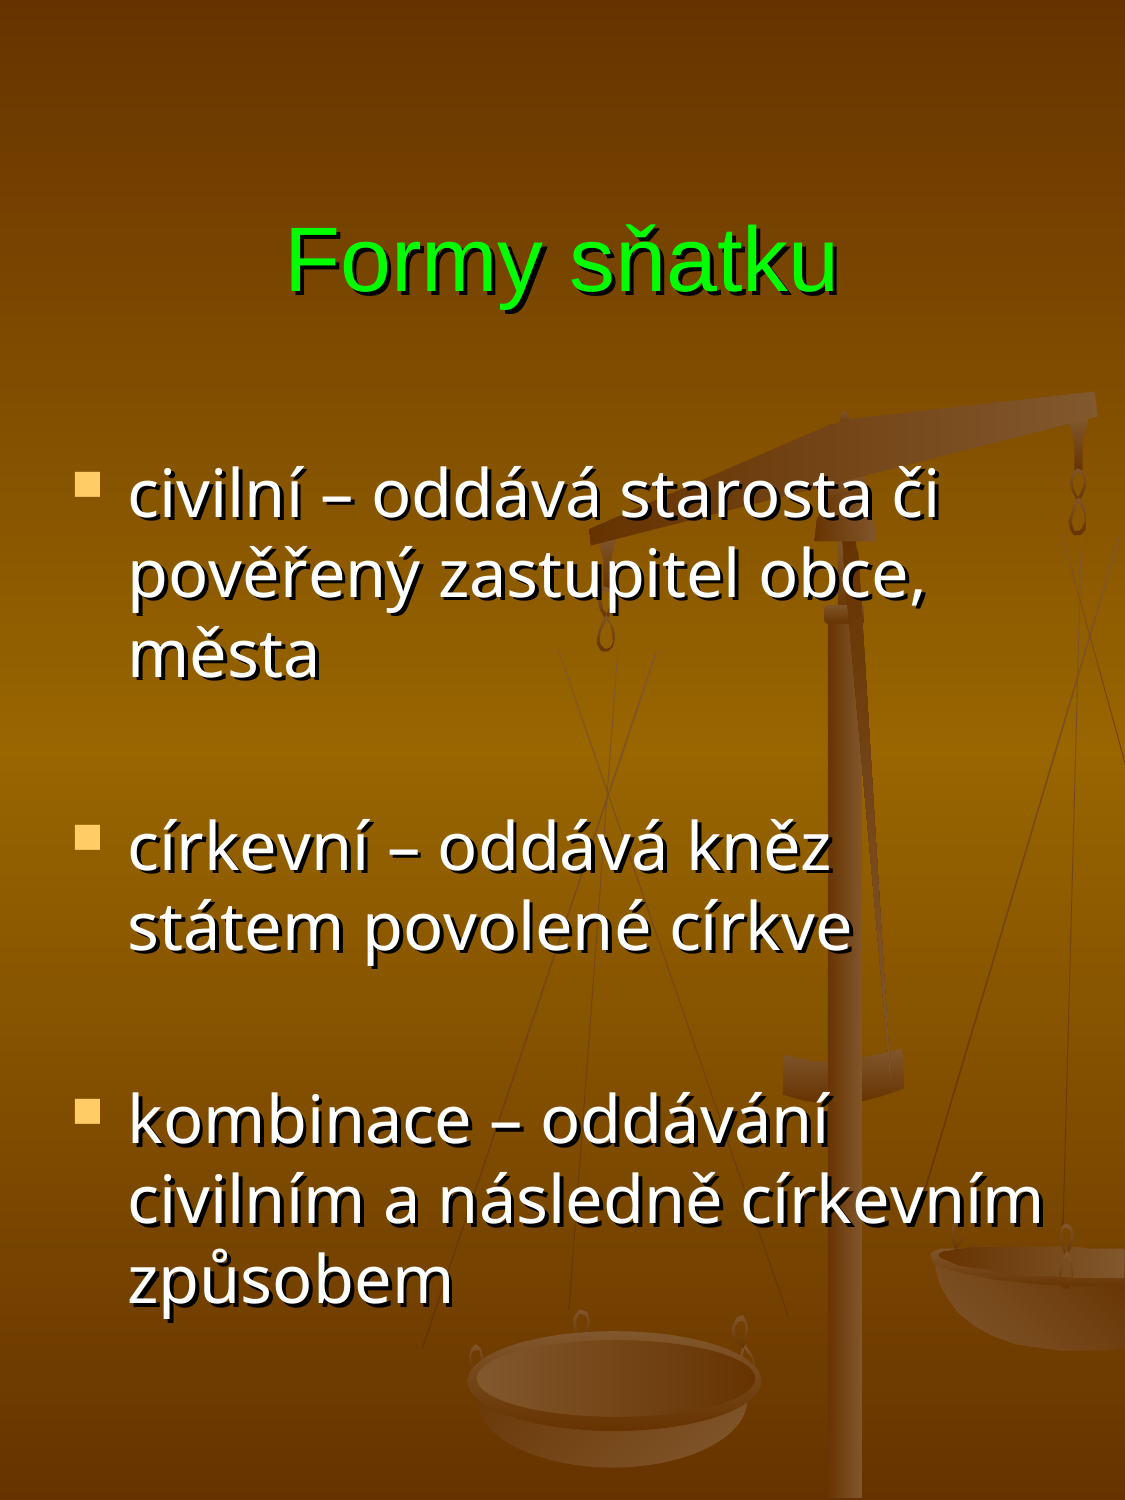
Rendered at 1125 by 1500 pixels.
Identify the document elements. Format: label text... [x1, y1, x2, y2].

title Formy sňatku [56, 34, 1069, 442]
list civilní – oddává starosta či pověřený zastupitel obce, města církevní – oddává kněz státem povolené církve kombinace – oddávání civilním a následně církevním způsobem [56, 442, 1069, 1421]
